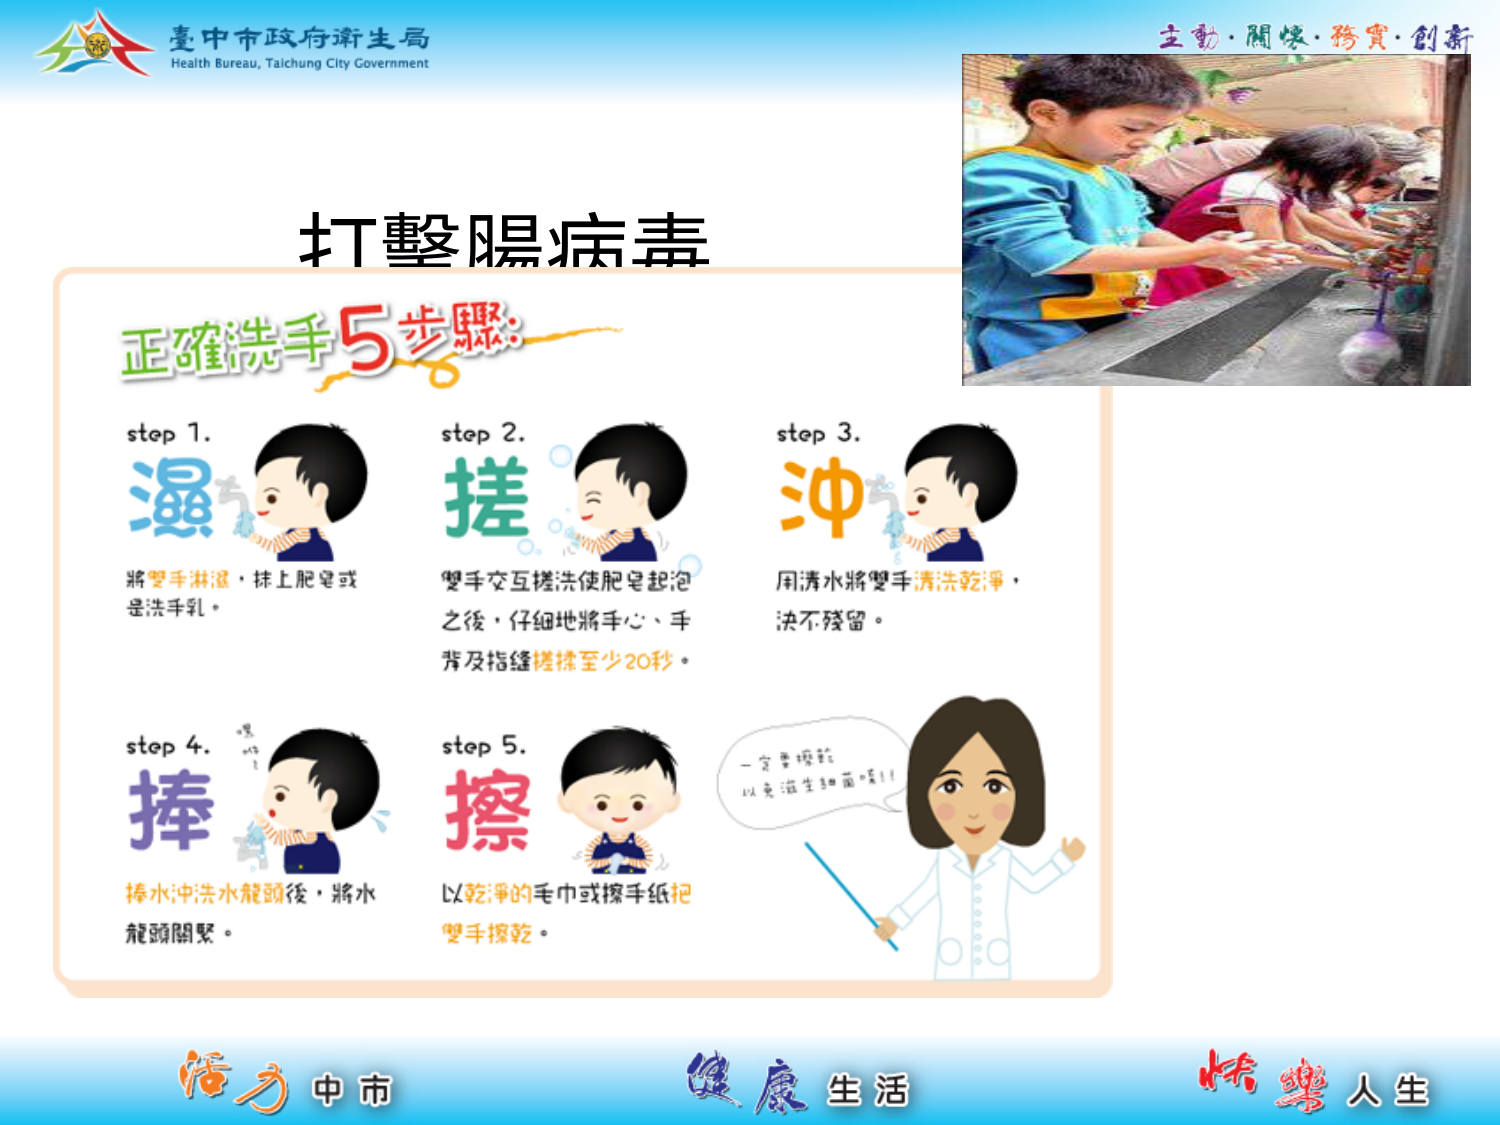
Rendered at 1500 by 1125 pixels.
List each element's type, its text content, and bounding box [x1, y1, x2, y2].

title 打擊腸病毒 [75, 137, 810, 233]
picture [53, 54, 1471, 998]
